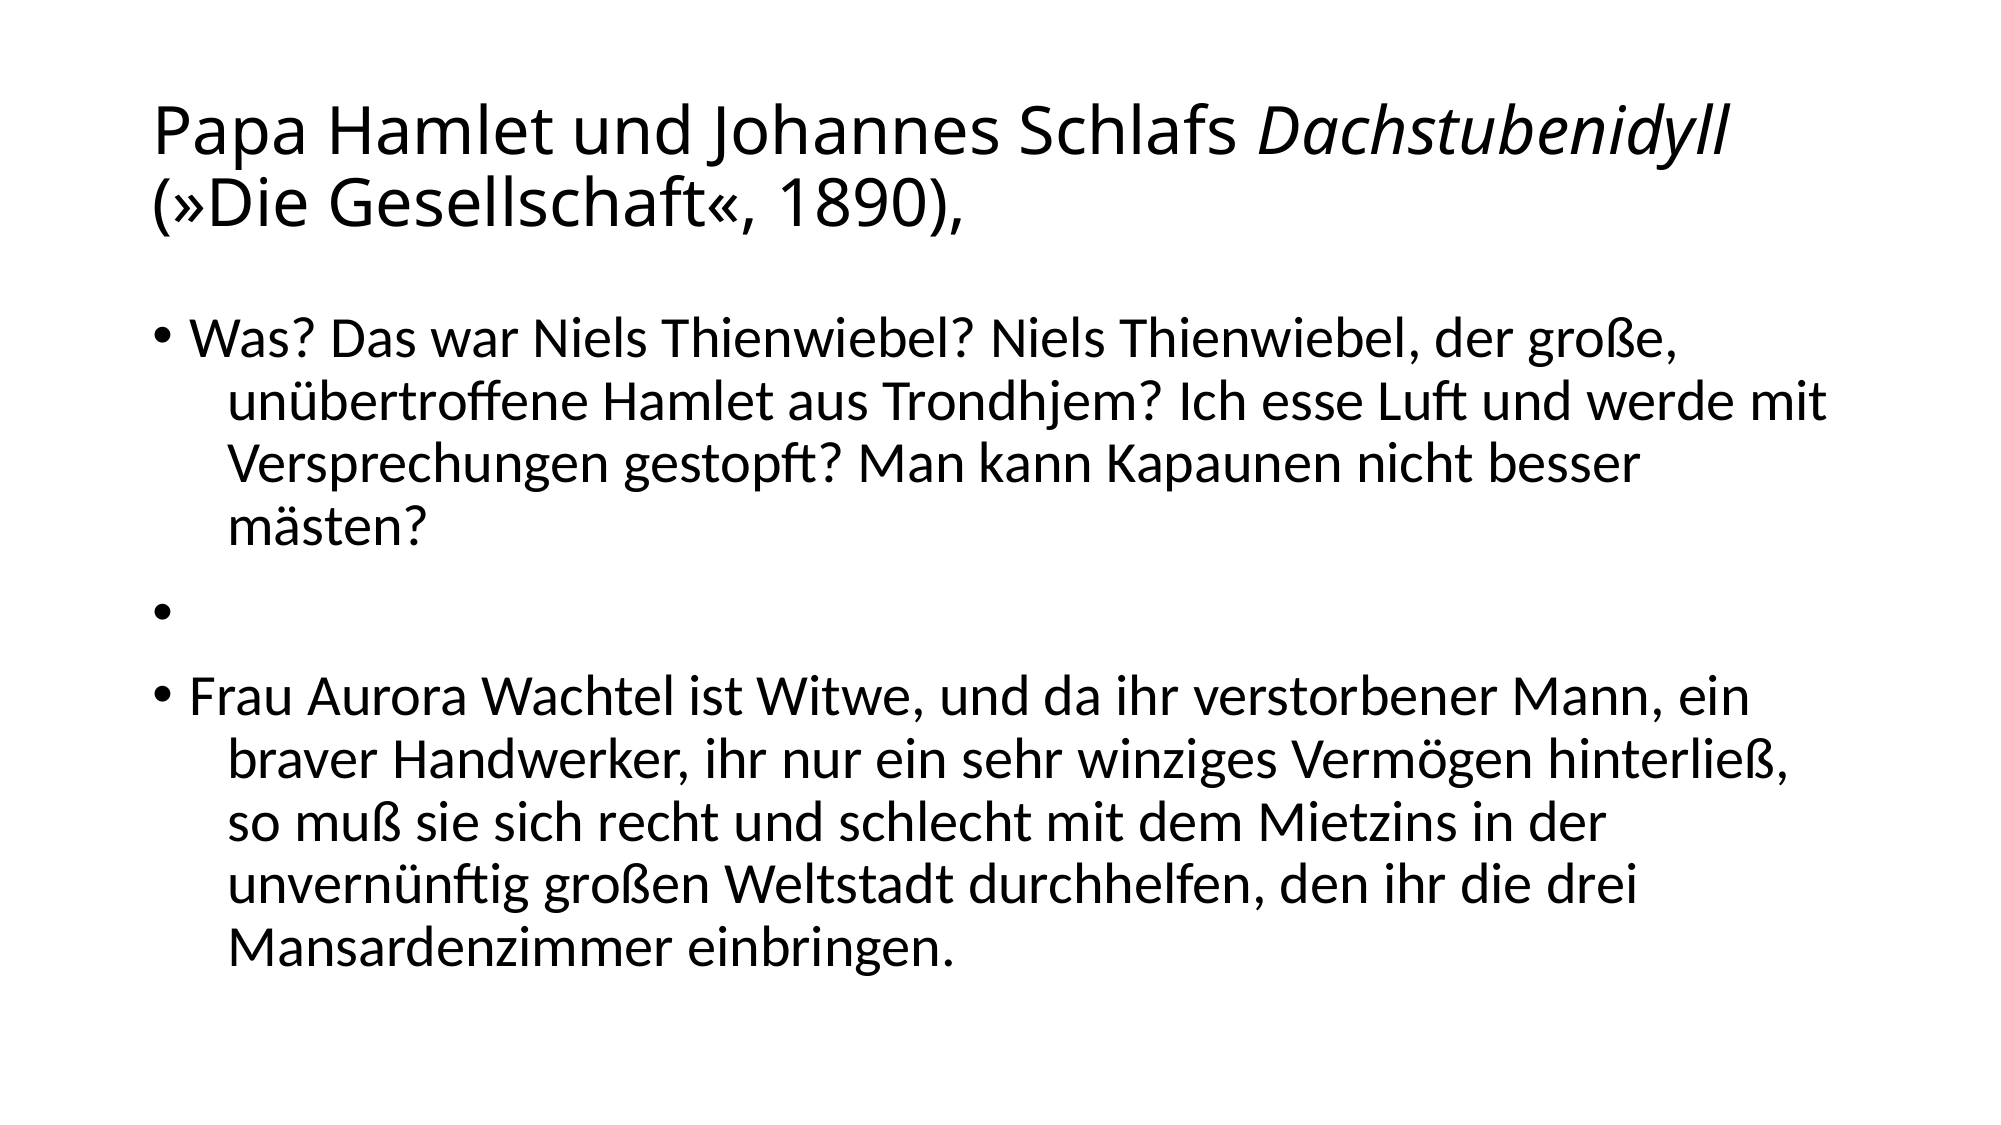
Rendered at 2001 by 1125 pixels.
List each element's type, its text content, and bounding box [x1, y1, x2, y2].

list Was? Das war Niels Thienwiebel? Niels Thienwiebel, der große, unübertroffene Hamlet aus Trondhjem? Ich esse Luft und werde mit Versprechungen gestopft? Man kann Kapaunen nicht besser mästen? Frau Aurora Wachtel ist Witwe, und da ihr verstorbener Mann, ein braver Handwerker, ihr nur ein sehr winziges Vermögen hinterließ, so muß sie sich recht und schlecht mit dem Mietzins in der unvernünftig großen Weltstadt durchhelfen, den ihr die drei Mansardenzimmer einbringen. [137, 299, 1863, 1014]
title Papa Hamlet und Johannes Schlafs Dachstubenidyll (»Die Gesellschaft«, 1890), [137, 59, 1863, 278]
